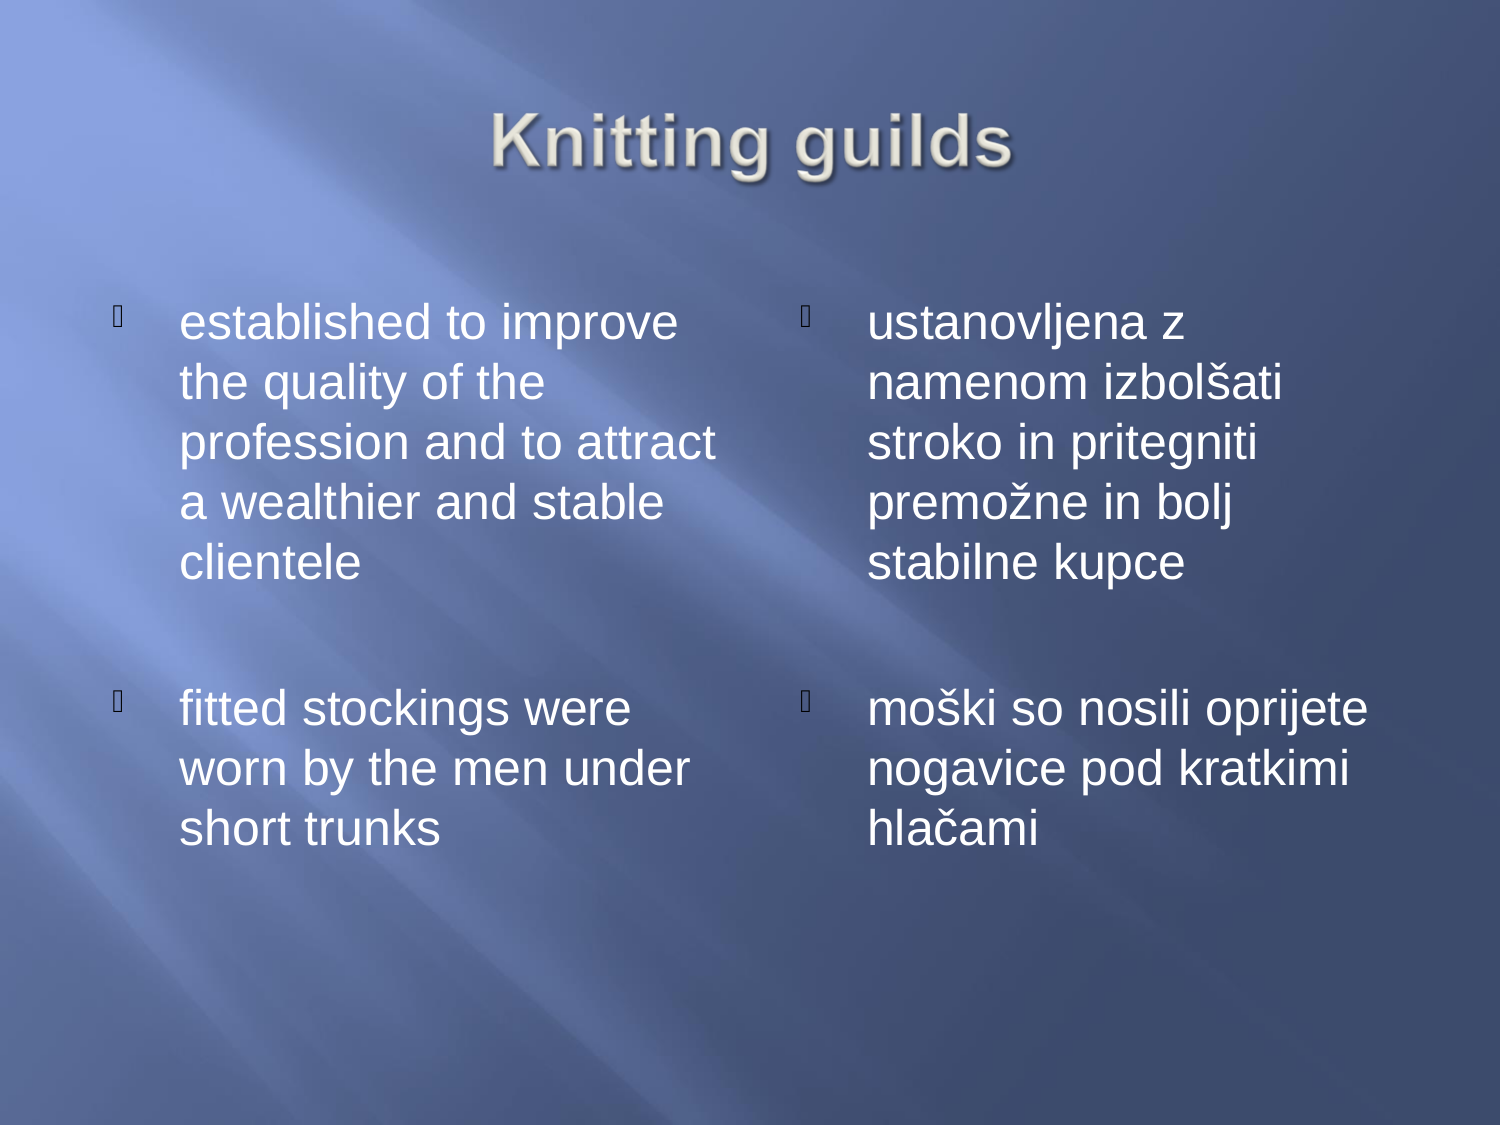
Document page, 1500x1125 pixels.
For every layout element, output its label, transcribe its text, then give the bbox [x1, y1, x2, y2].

list established to improve the quality of the profession and to attract a wealthier and stable clientele fitted stockings were worn by the men under short trunks [75, 282, 738, 1026]
picture [0, 0, 1500, 1125]
list ustanovljena z namenom izbolšati stroko in pritegniti premožne in bolj stabilne kupce moški so nosili oprijete nogavice pod kratkimi hlačami [762, 282, 1426, 1026]
